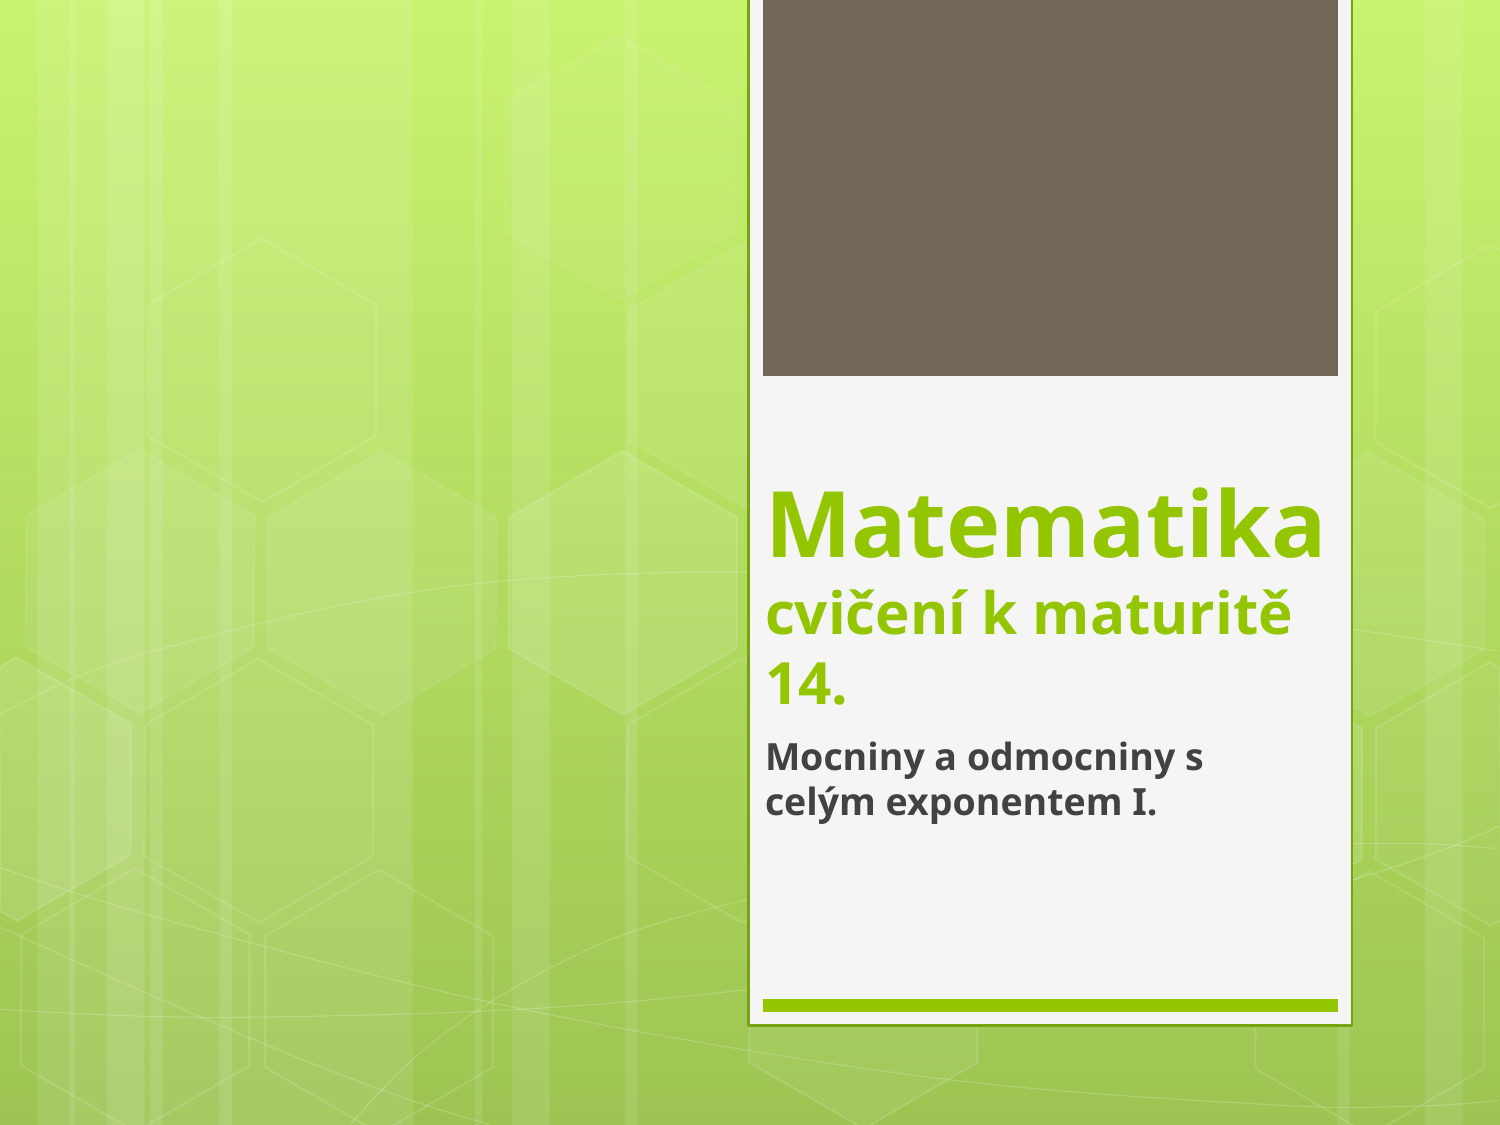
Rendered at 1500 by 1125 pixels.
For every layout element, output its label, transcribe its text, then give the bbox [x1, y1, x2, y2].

title Matematika cvičení k maturitě 14. [750, 444, 1377, 724]
subtitle Mocniny a odmocniny s celým exponentem I. [750, 725, 1320, 933]
